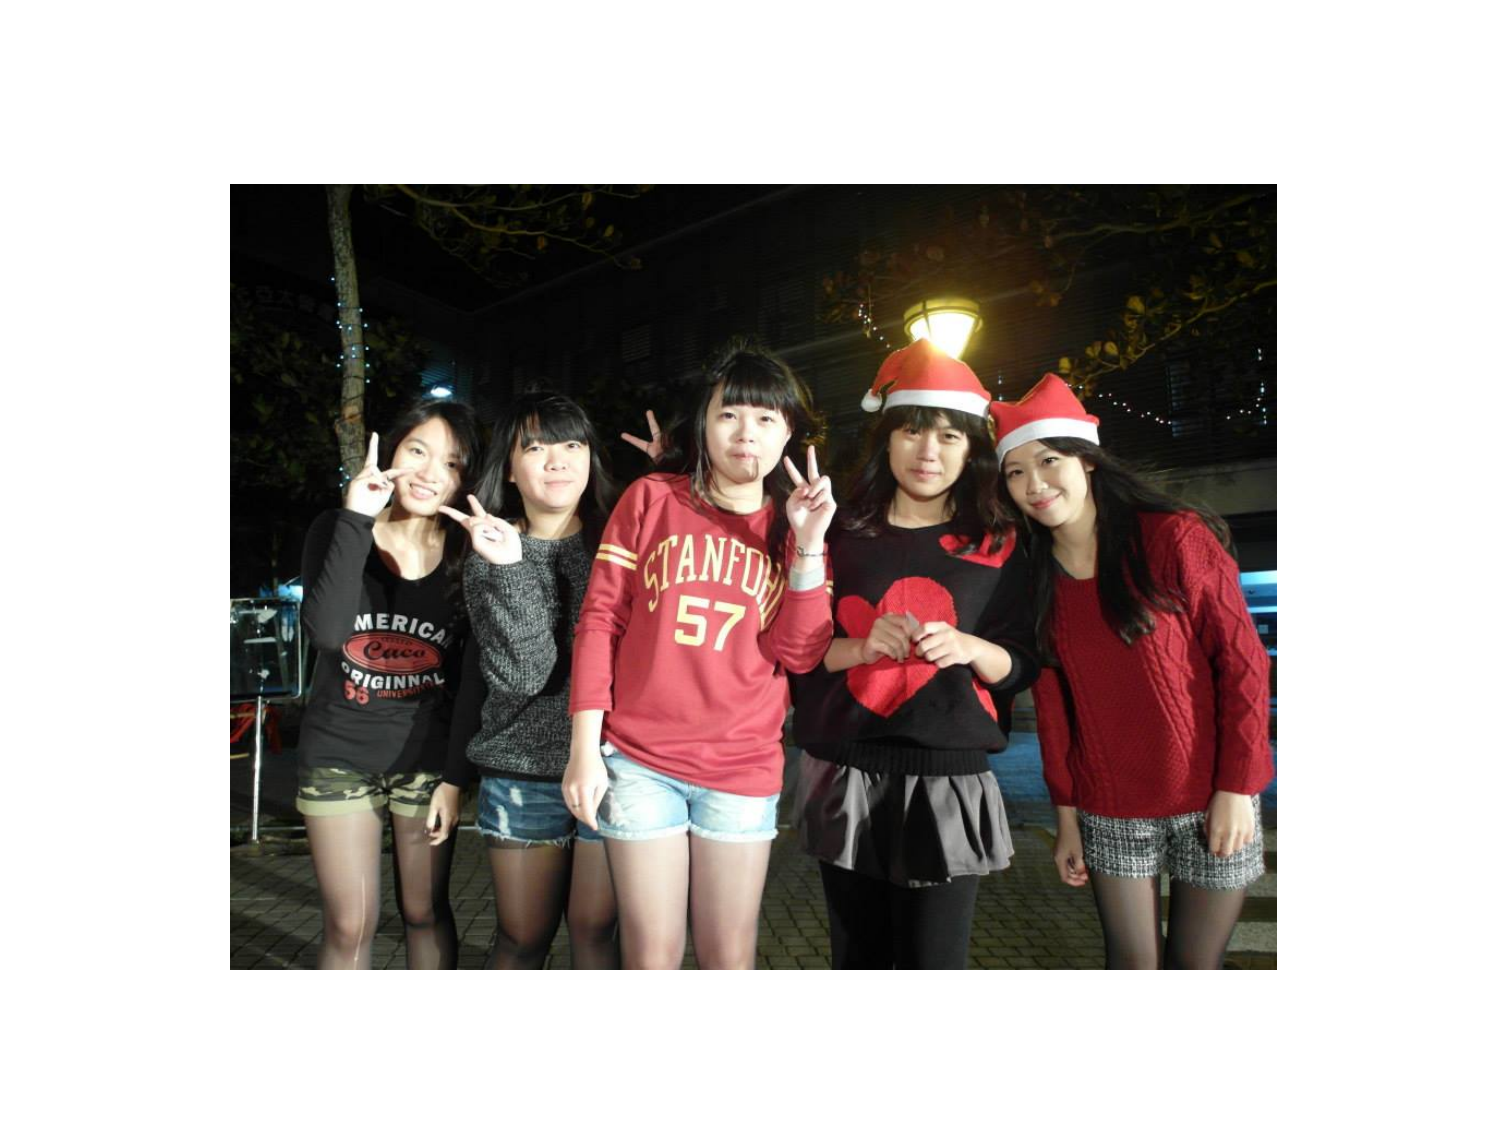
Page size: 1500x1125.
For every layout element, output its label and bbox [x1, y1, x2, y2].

picture [230, 184, 1277, 970]
